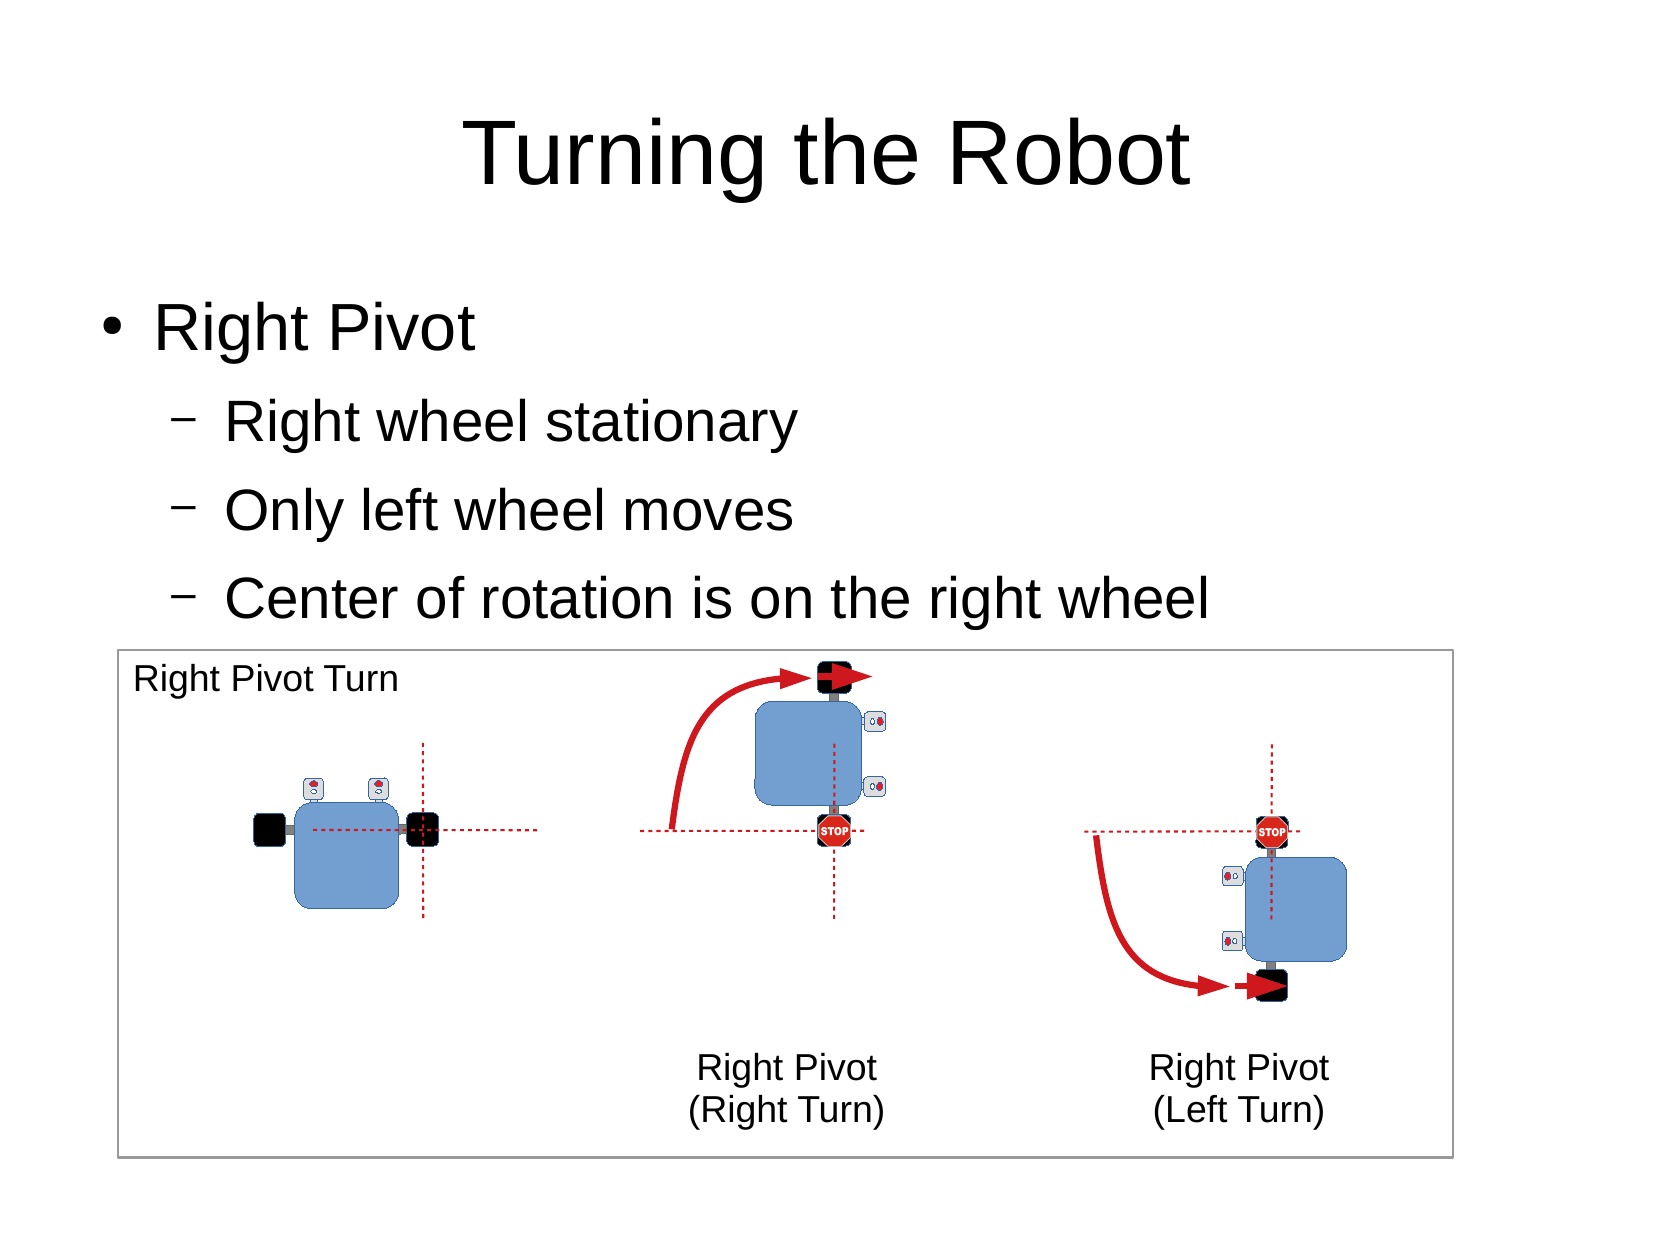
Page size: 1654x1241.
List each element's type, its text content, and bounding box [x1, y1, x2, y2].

list Right Pivot Right wheel stationary Only left wheel moves Center of rotation is on the right wheel [82, 290, 1571, 1010]
text_box [817, 661, 852, 673]
text_box Right Pivot (Right Turn) [673, 1039, 910, 1139]
text_box Right Pivot Turn [119, 651, 461, 749]
text_box [1255, 987, 1288, 1002]
picture [1256, 816, 1288, 848]
text_box [754, 674, 886, 815]
text_box Right Pivot (Left Turn) [1133, 1039, 1371, 1139]
text_box [253, 777, 439, 909]
title Turning the Robot [82, 49, 1571, 257]
list Right Pivot Right wheel stationary Only left wheel moves Center of rotation is on the right wheel [119, 651, 1452, 1010]
picture [818, 815, 851, 847]
text_box [1222, 848, 1347, 985]
